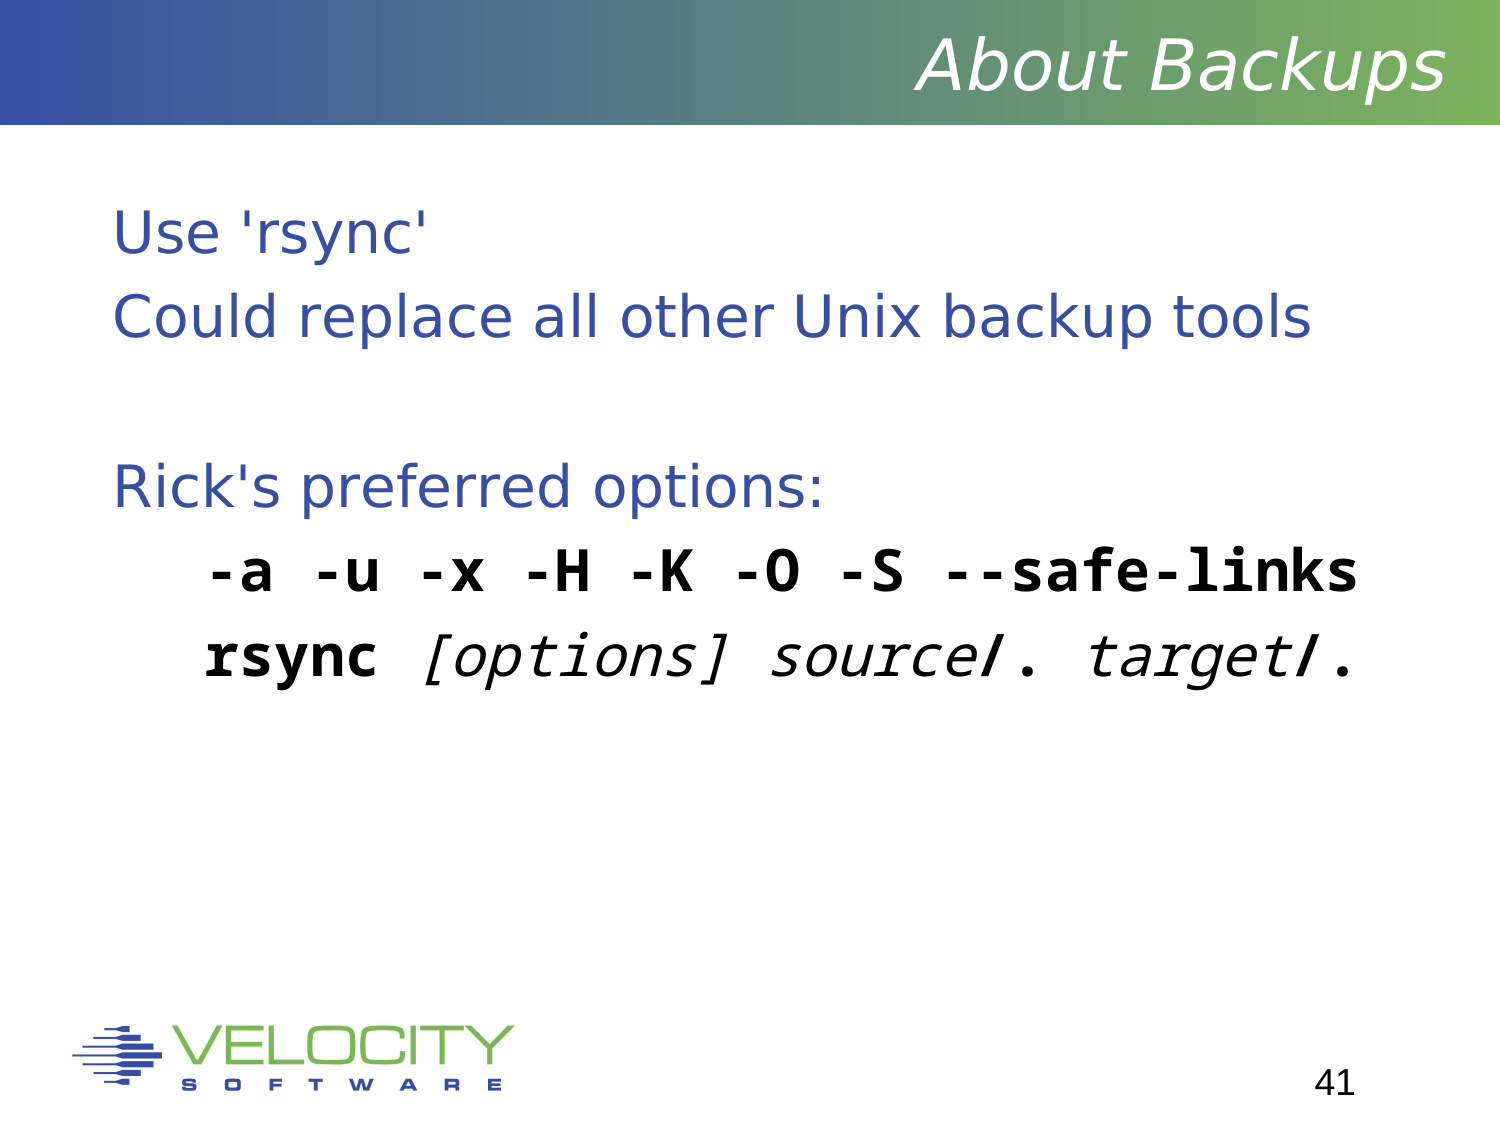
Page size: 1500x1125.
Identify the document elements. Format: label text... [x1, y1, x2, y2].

list Use 'rsync' Could replace all other Unix backup tools Rick's preferred options: -a -u -x -H -K -O -S --safe-links rsync [options] source/. target/. [70, 187, 1438, 988]
title About Backups [62, 12, 1463, 113]
picture [50, 1021, 538, 1094]
